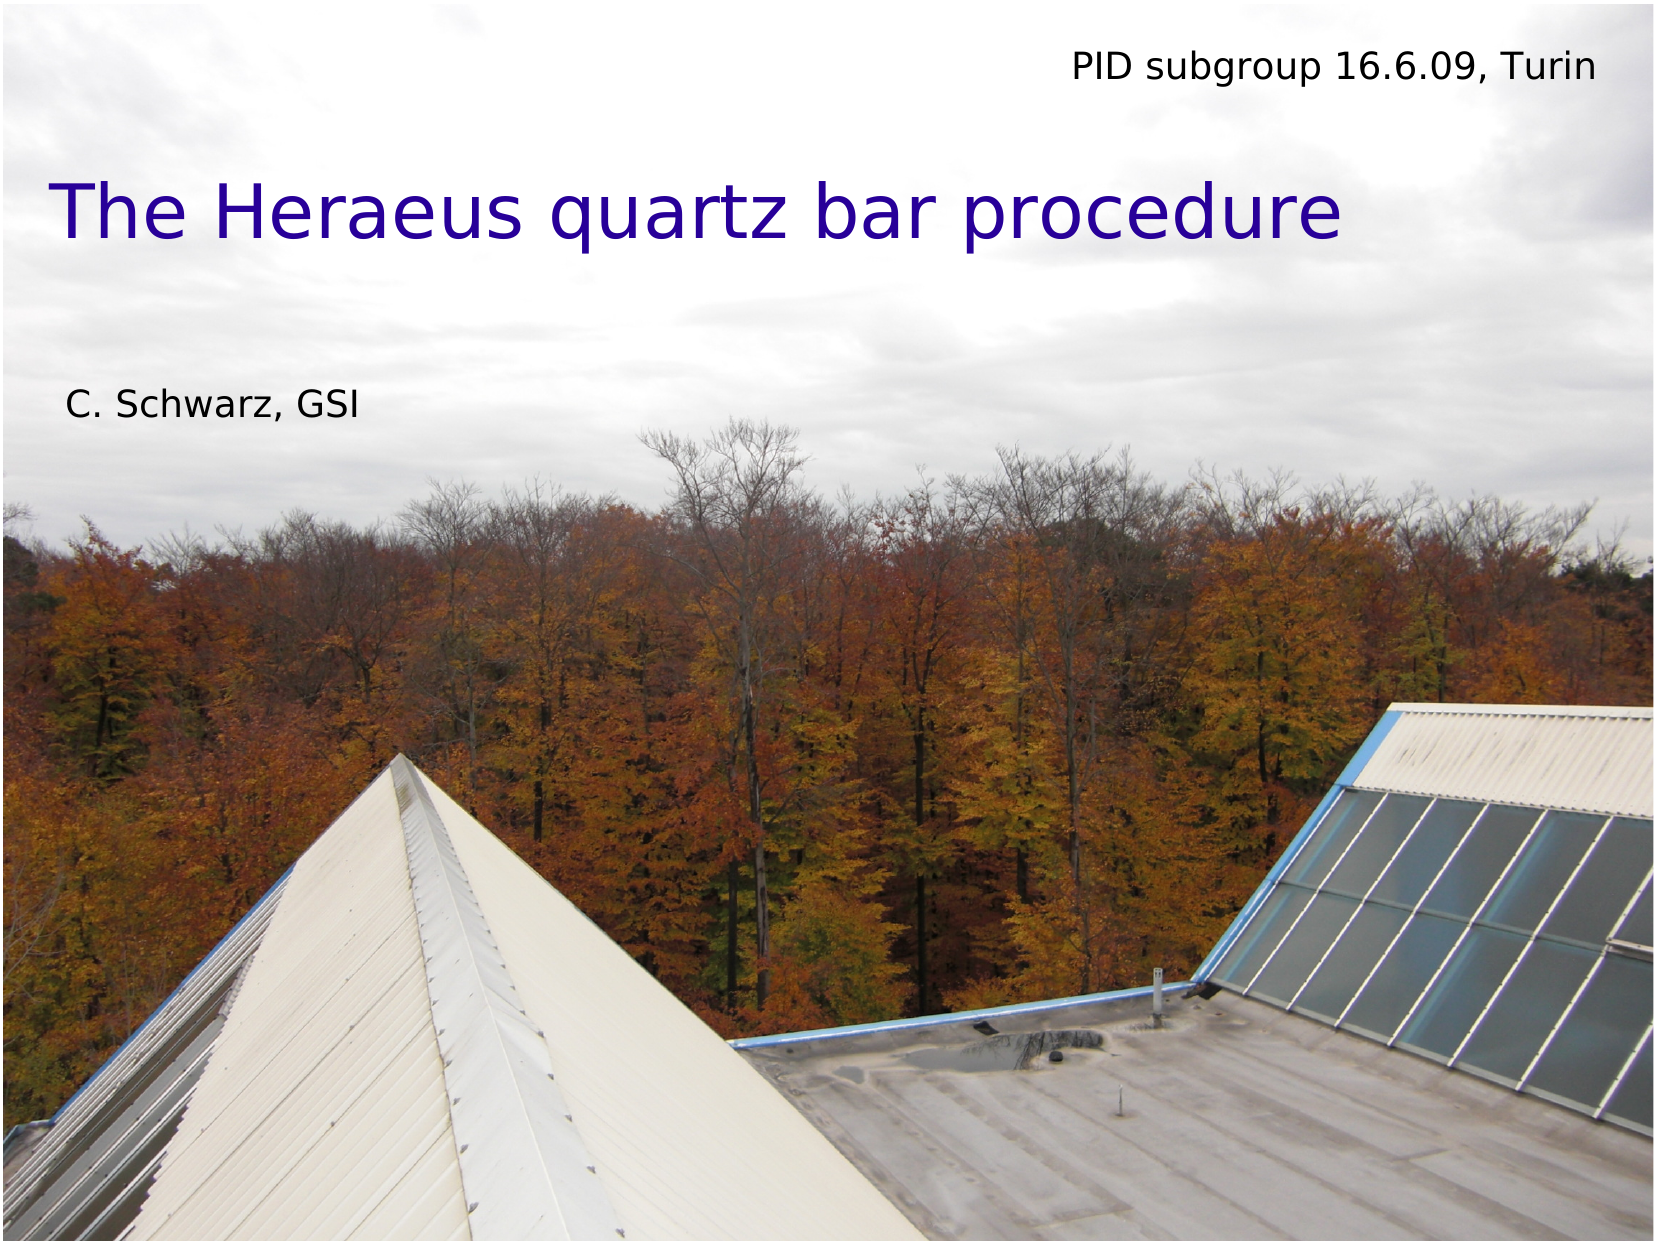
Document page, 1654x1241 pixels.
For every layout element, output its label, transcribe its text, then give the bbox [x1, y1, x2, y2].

text_box PID subgroup 16.6.09, Turin [1056, 37, 1613, 96]
picture [3, 4, 1654, 1241]
title The Heraeus quartz bar procedure [49, 161, 1538, 263]
text_box C. Schwarz, GSI [50, 375, 376, 434]
